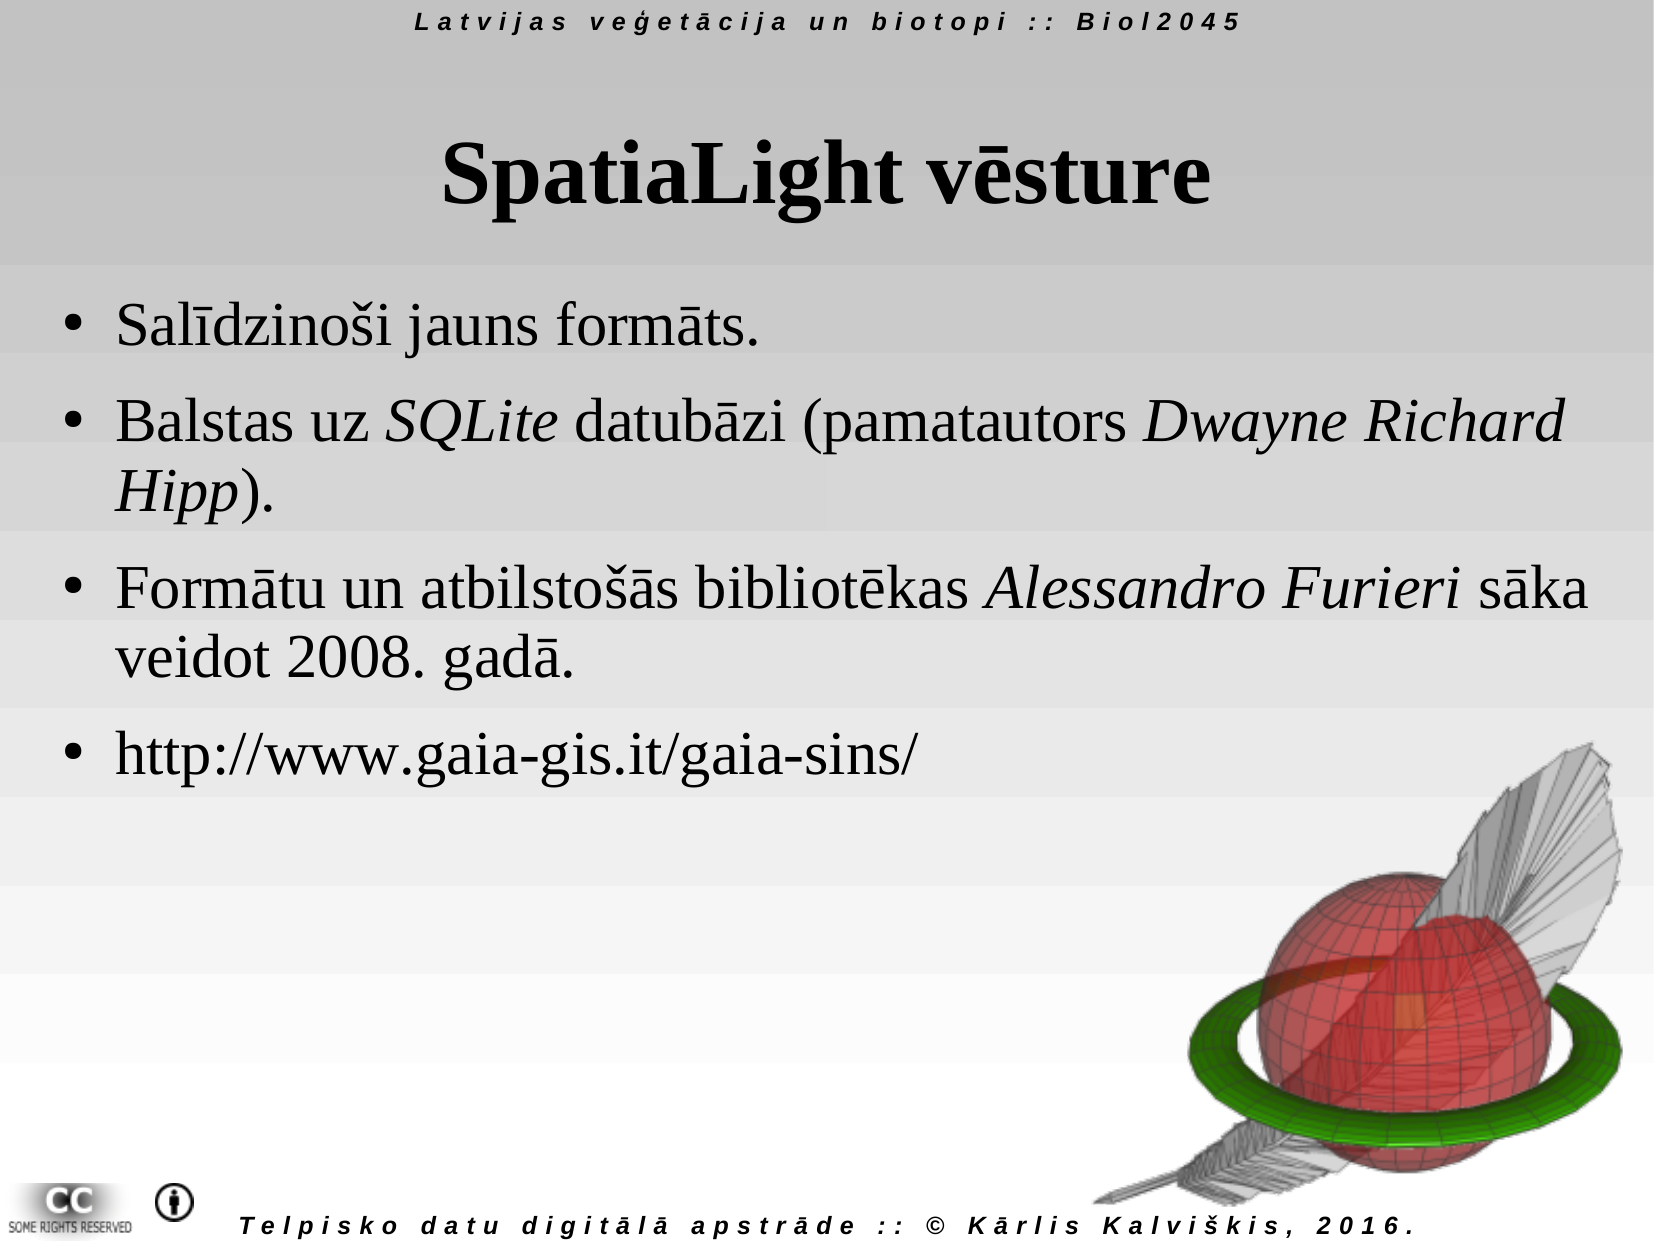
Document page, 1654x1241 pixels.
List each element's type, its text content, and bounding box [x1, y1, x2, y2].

title SpatiaLight vēsture [29, 49, 1625, 296]
picture [0, 0, 1654, 1241]
list Salīdzinoši jauns formāts. Balstas uz SQLite datubāzi (pamatautors Dwayne Richard Hipp). Formātu un atbilstošās bibliotēkas Alessandro Furieri sāka veidot 2008. gadā. http://www.gaia-gis.it/gaia-sins/ [44, 289, 1610, 1113]
